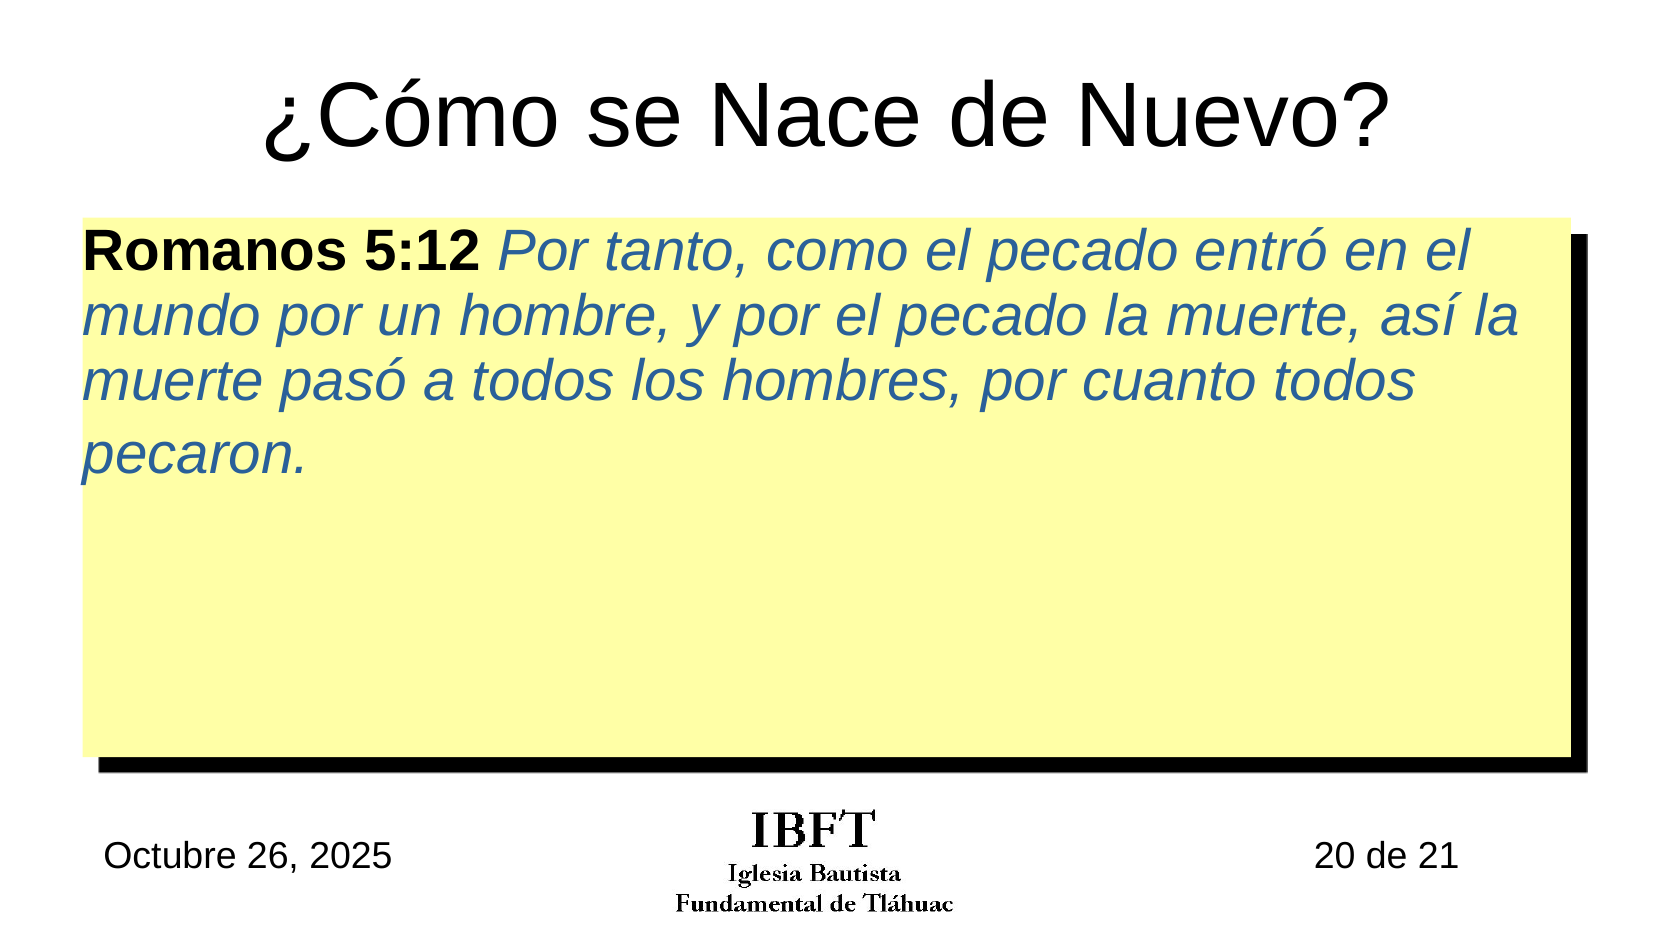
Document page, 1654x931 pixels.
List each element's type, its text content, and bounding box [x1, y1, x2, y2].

title ¿Cómo se Nace de Nuevo? [82, 37, 1571, 193]
list Romanos 5:12 Por tanto, como el pecado entró en el mundo por un hombre, y por el pecado la muerte, así la muerte pasó a todos los hombres, por cuanto todos pecaron. 1 Pedro 2:21 Pues para esto fuisteis llamados; porque también Cristo padeció por nosotros, dejándonos ejemplo, para que sigáis sus pisadas; [82, 217, 1571, 758]
picture [649, 797, 970, 924]
text_box <number> de 21 [1299, 826, 1565, 926]
text_box Octubre 26, 2025 [88, 826, 414, 886]
